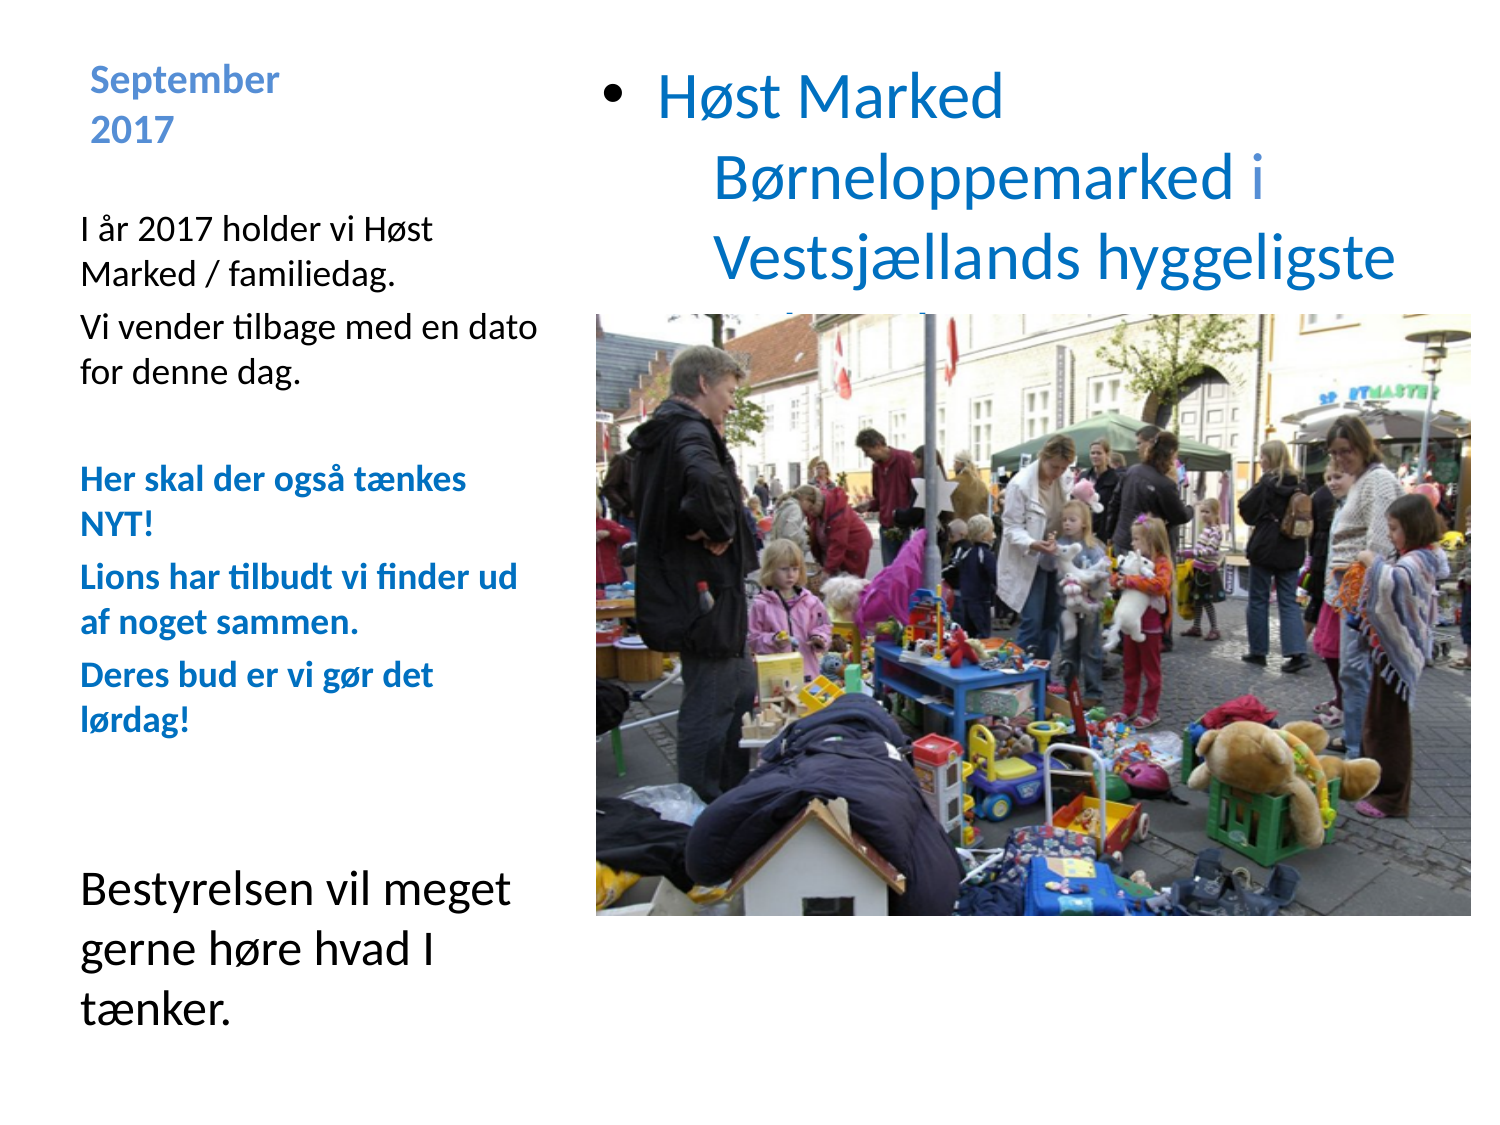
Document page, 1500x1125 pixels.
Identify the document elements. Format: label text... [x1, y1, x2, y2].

list I år 2017 holder vi Høst Marked / familiedag. Vi vender tilbage med en dato for denne dag. Her skal der også tænkes NYT! Lions har tilbudt vi finder ud af noget sammen. Deres bud er vi gør det lørdag! Bestyrelsen vil meget gerne høre hvad I tænker. [64, 196, 559, 1059]
title September 2017 [75, 44, 569, 150]
picture [596, 314, 1471, 916]
list Høst Marked Børneloppemarked i Vestsjællands hyggeligste Købstad. [586, 44, 1426, 1005]
